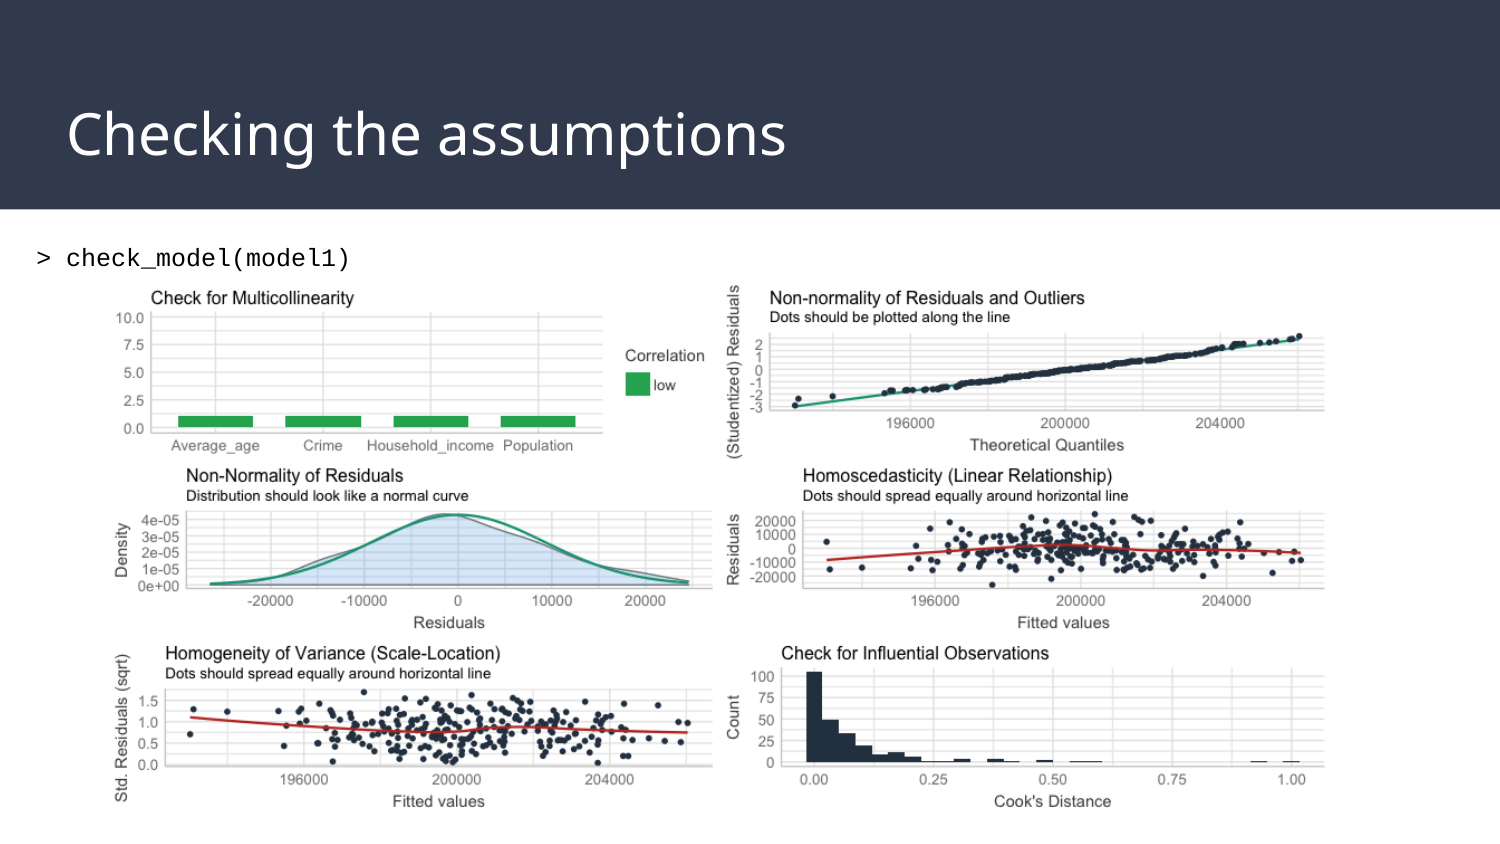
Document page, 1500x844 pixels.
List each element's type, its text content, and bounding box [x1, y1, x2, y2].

picture [108, 283, 1332, 817]
text_box > check_model(model1) [21, 226, 1419, 284]
title Checking the assumptions [51, 82, 1449, 185]
